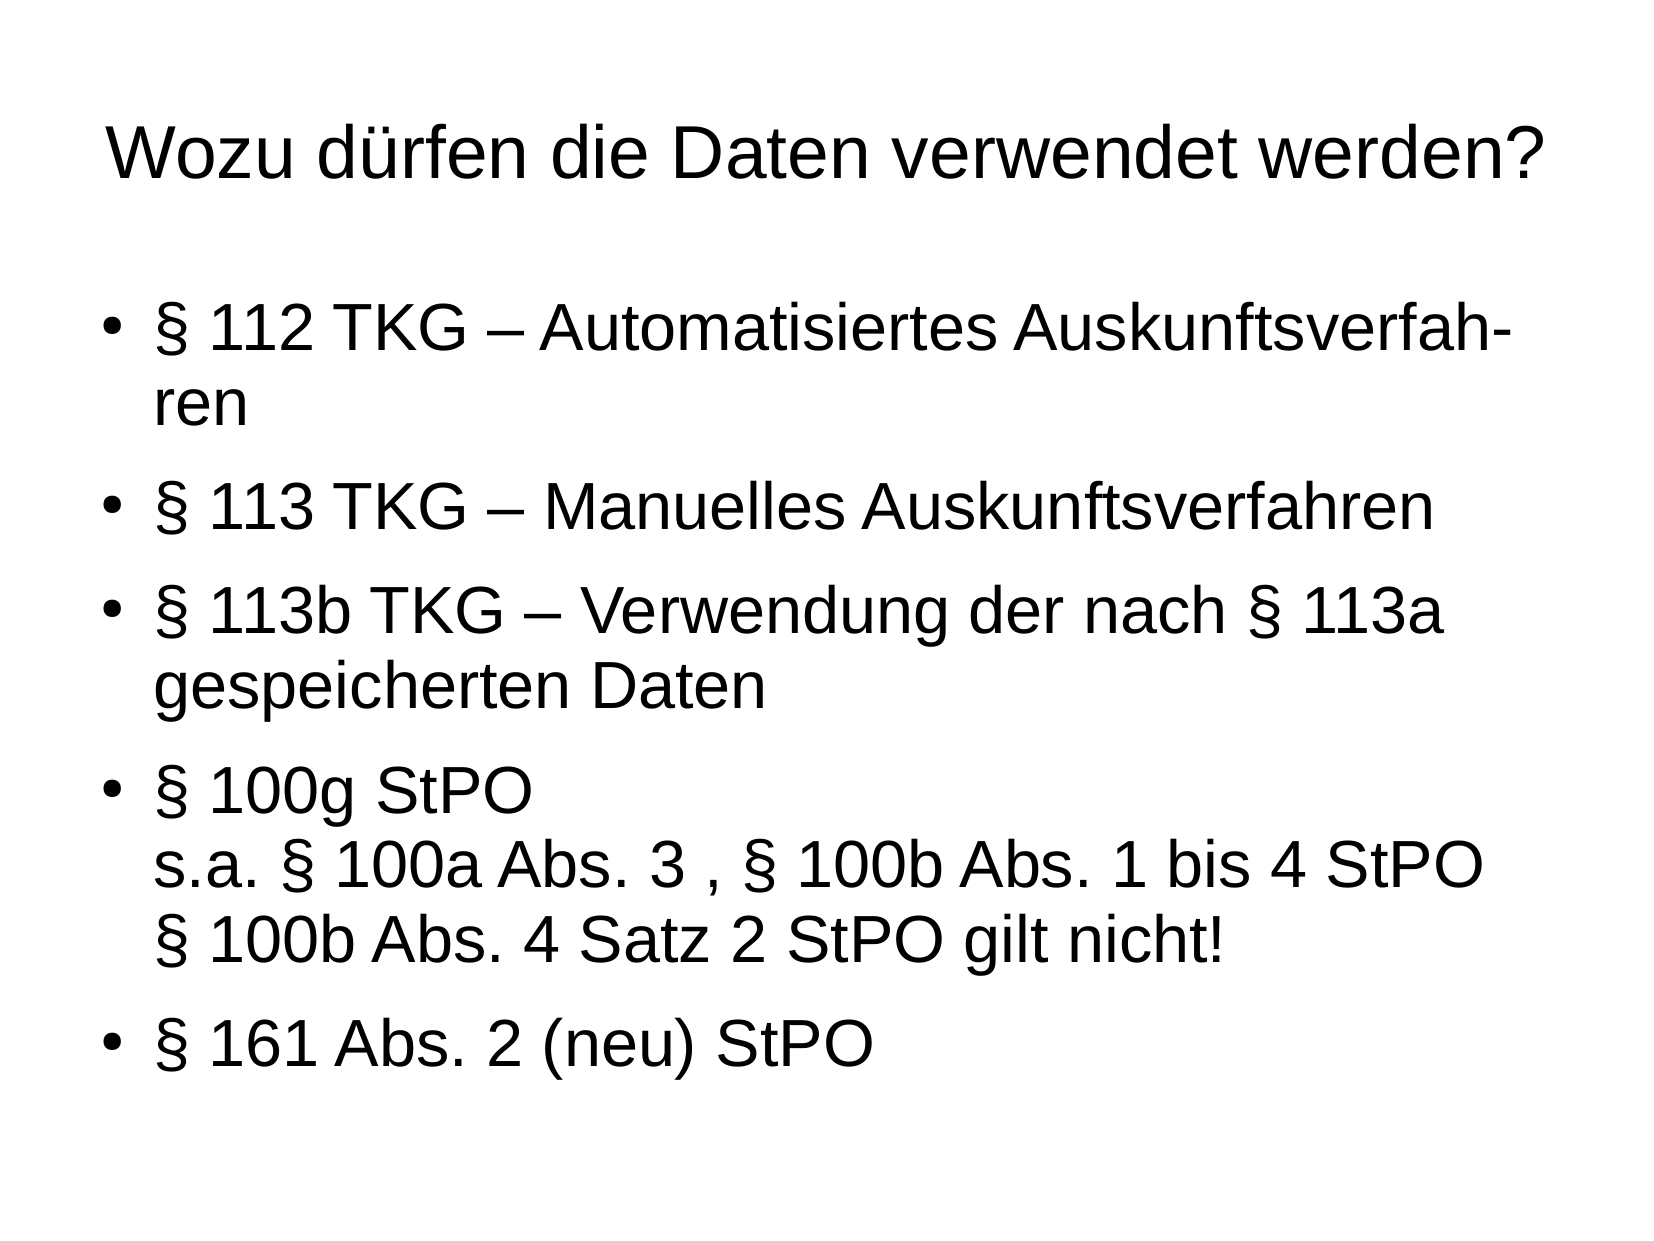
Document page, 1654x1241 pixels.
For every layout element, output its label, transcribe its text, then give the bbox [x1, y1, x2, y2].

list § 112 TKG – Automatisiertes Auskunftsverfah-ren § 113 TKG – Manuelles Auskunftsverfahren § 113b TKG – Verwendung der nach § 113a gespeicherten Daten § 100g StPO s.a. § 100a Abs. 3 , § 100b Abs. 1 bis 4 StPO § 100b Abs. 4 Satz 2 StPO gilt nicht! § 161 Abs. 2 (neu) StPO [82, 290, 1571, 1094]
title Wozu dürfen die Daten verwendet werden? [82, 56, 1571, 250]
